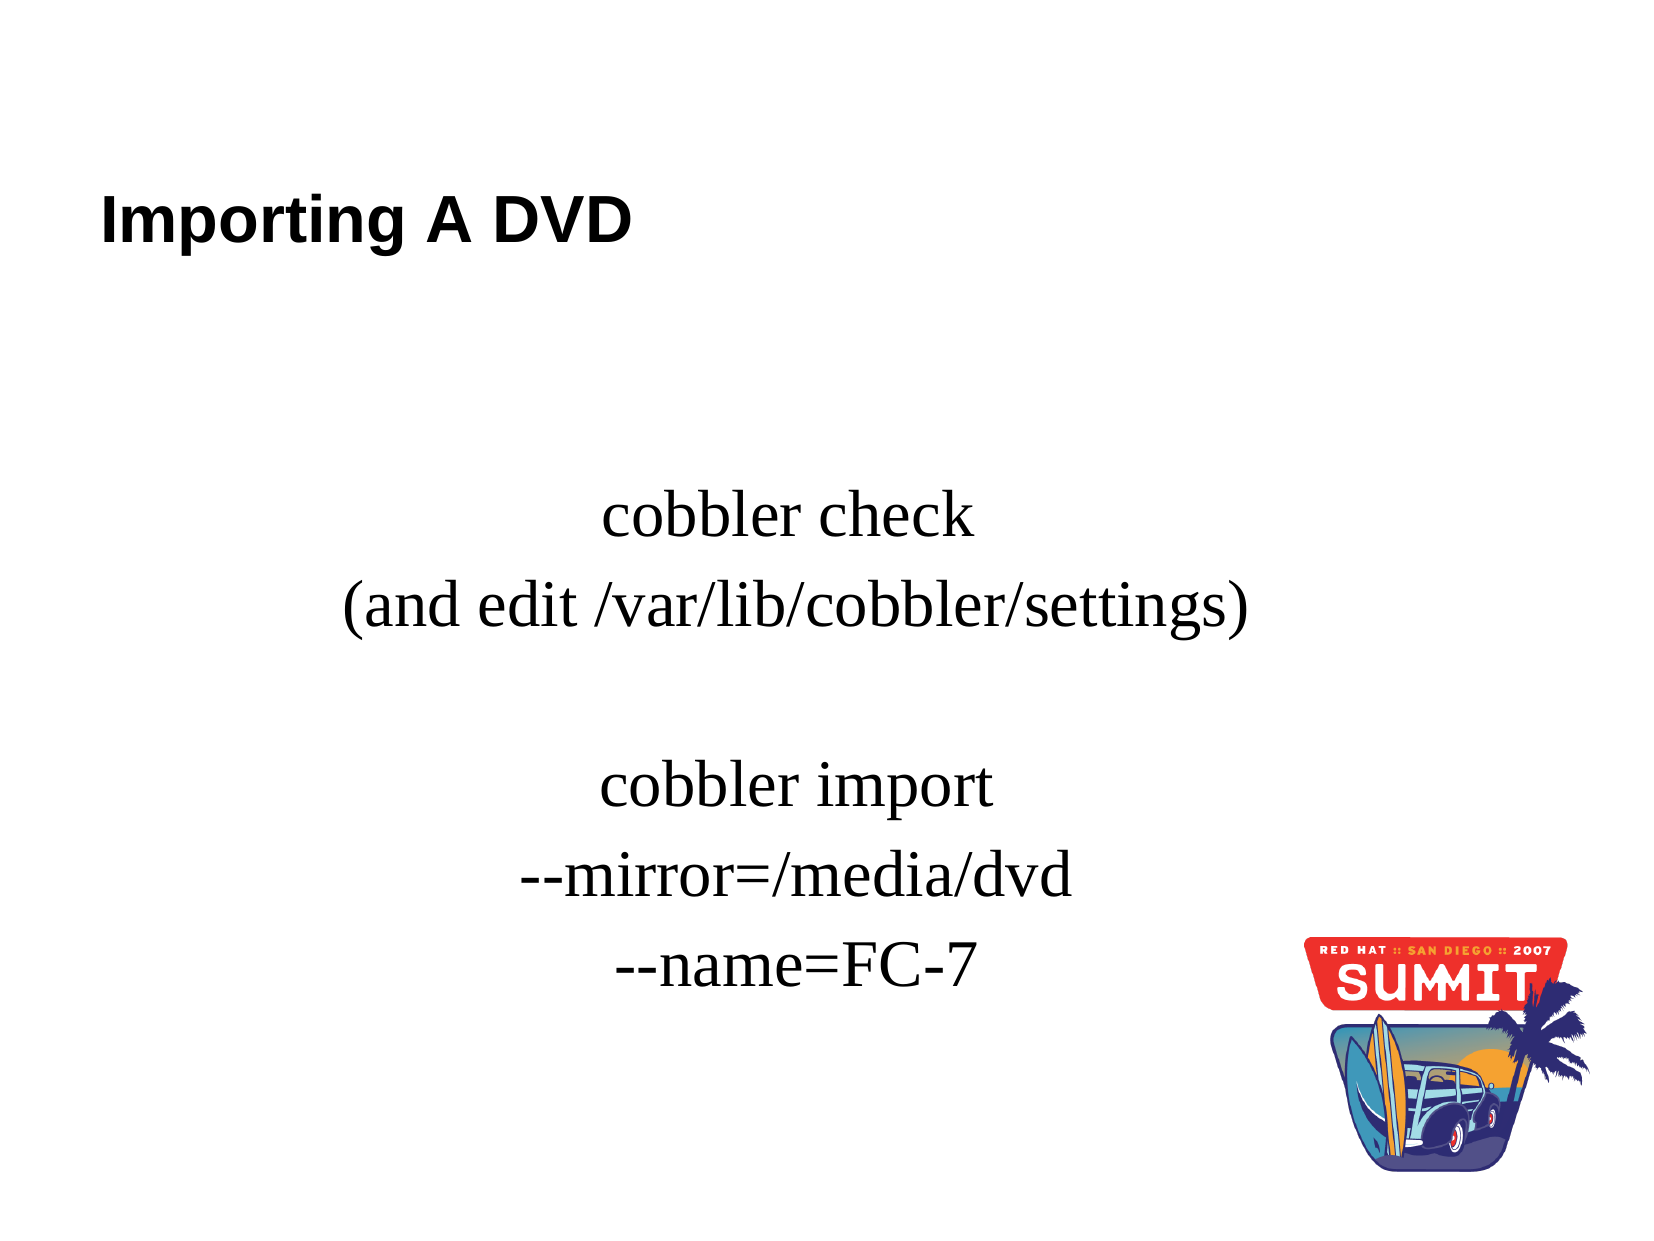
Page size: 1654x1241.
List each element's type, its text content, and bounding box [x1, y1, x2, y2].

picture [1500, 937, 1590, 1172]
title Importing A DVD [100, 164, 1506, 275]
subtitle cobbler check (and edit /var/lib/cobbler/settings) cobbler import --mirror=/media/dvd --name=FC-7 [94, 304, 1500, 1174]
